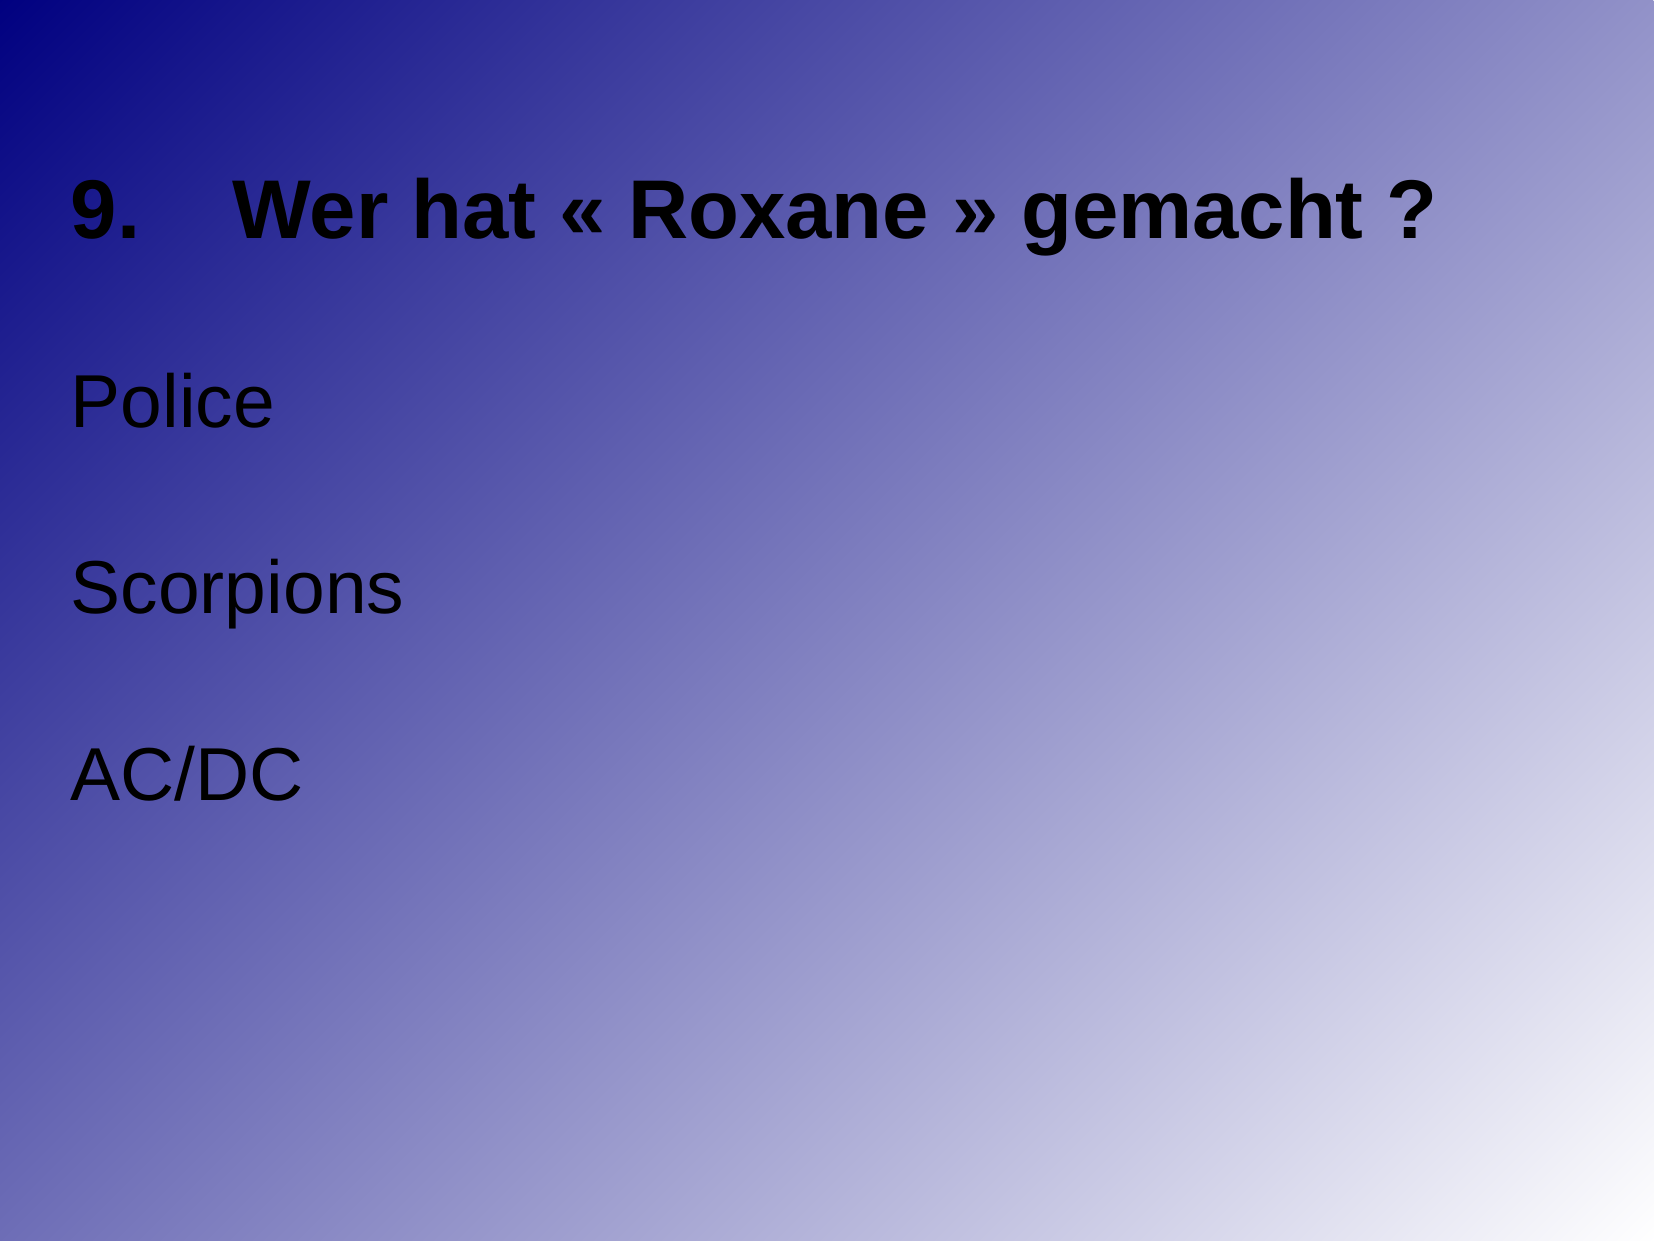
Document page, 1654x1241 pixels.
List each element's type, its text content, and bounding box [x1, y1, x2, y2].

text_box 9. Wer hat « Roxane » gemacht ? Police Scorpions AC/DC [56, 156, 1654, 824]
